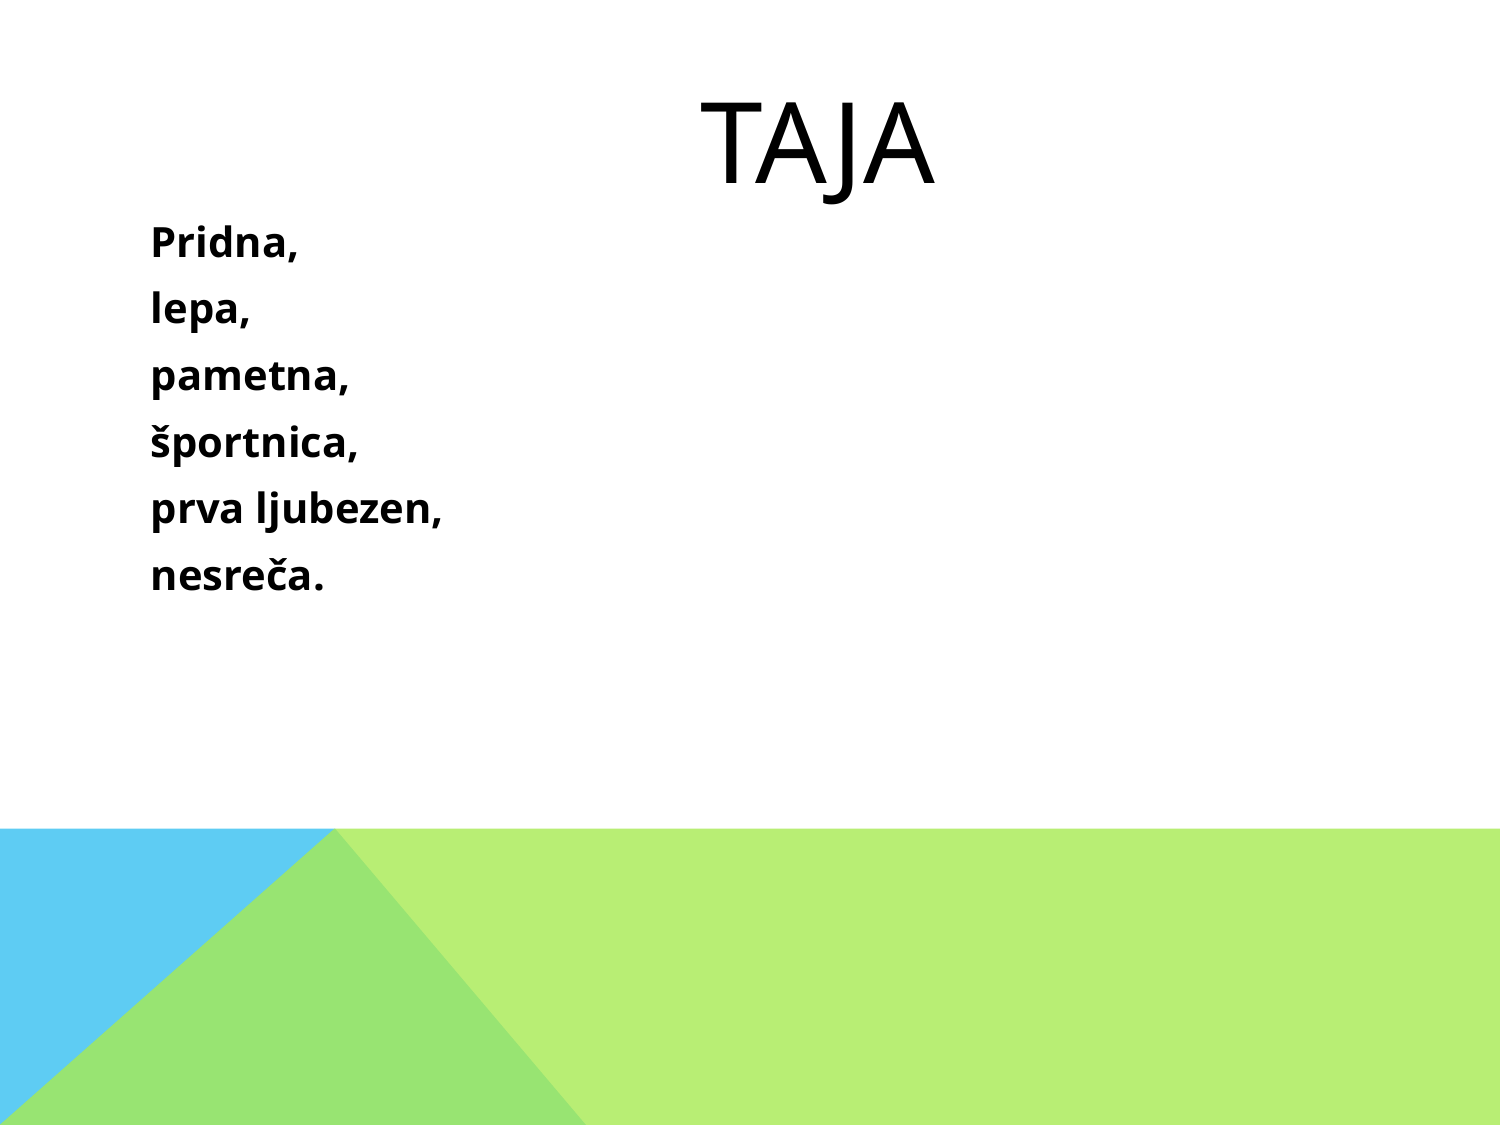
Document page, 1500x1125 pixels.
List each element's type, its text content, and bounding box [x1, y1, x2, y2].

list Pridna, lepa, pametna, športnica, prva ljubezen, nesreča. [135, 208, 1370, 796]
title TAJA [171, 45, 1466, 233]
